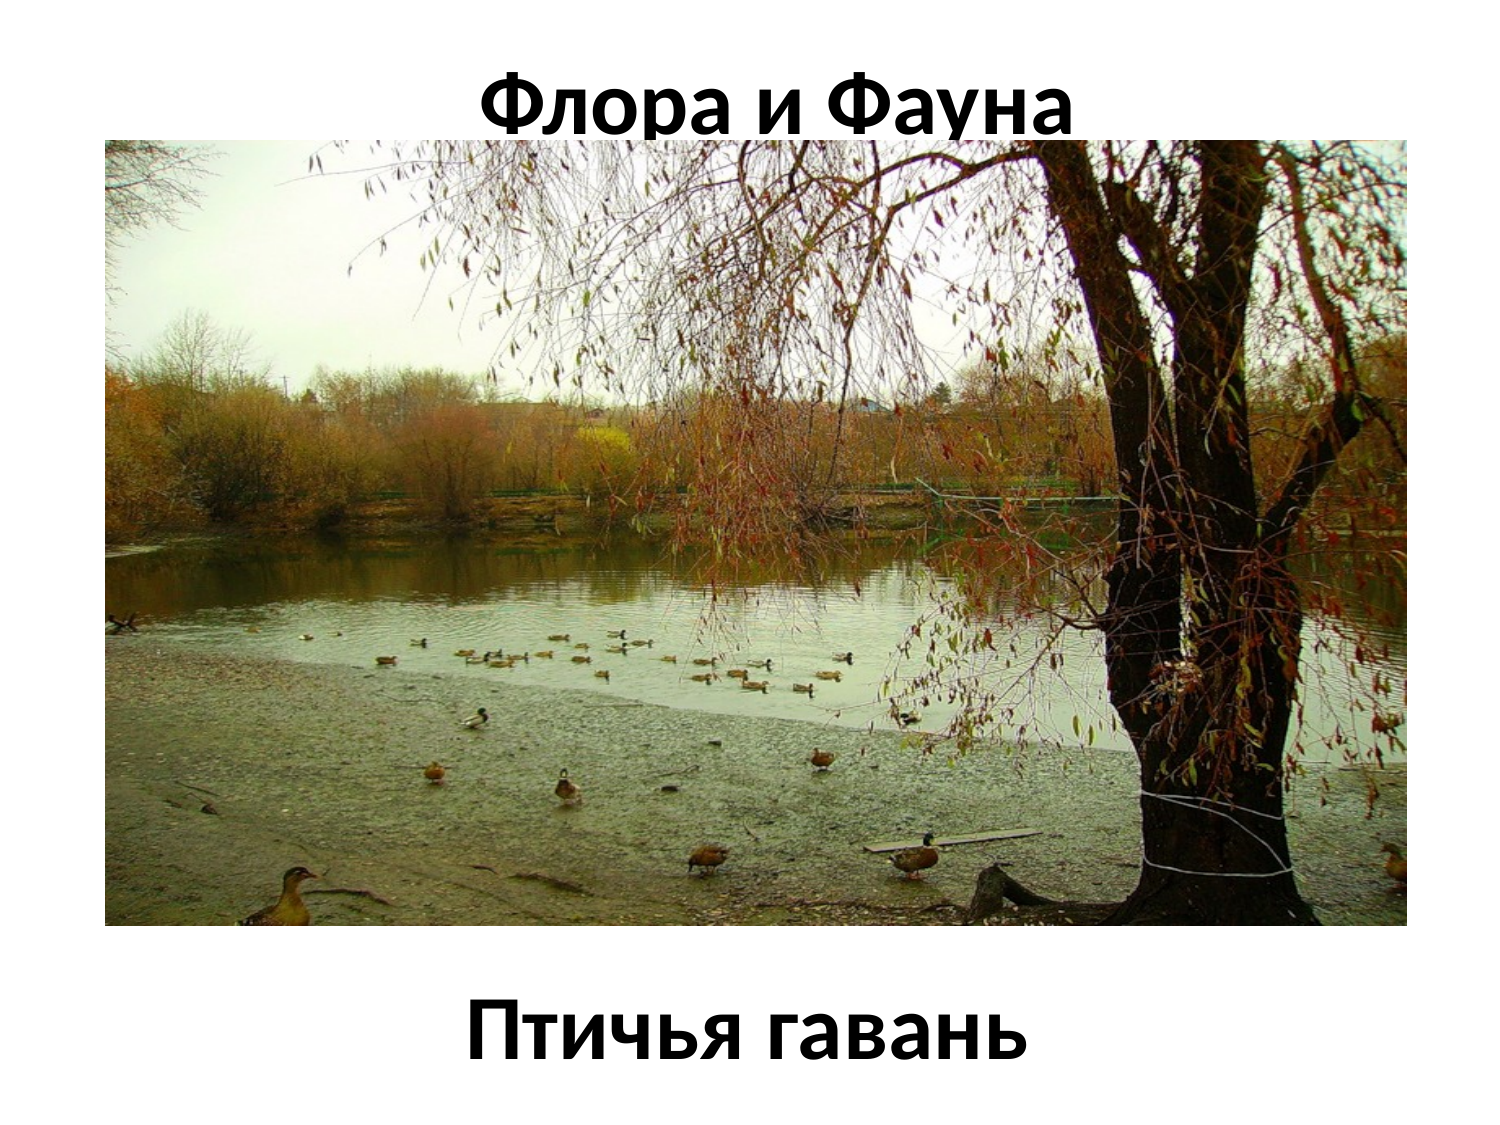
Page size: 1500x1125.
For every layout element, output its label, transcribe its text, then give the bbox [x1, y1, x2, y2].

subtitle Птичья гавань [222, 960, 1273, 1050]
picture [105, 140, 1407, 926]
title Флора и Фауна [140, 35, 1416, 141]
